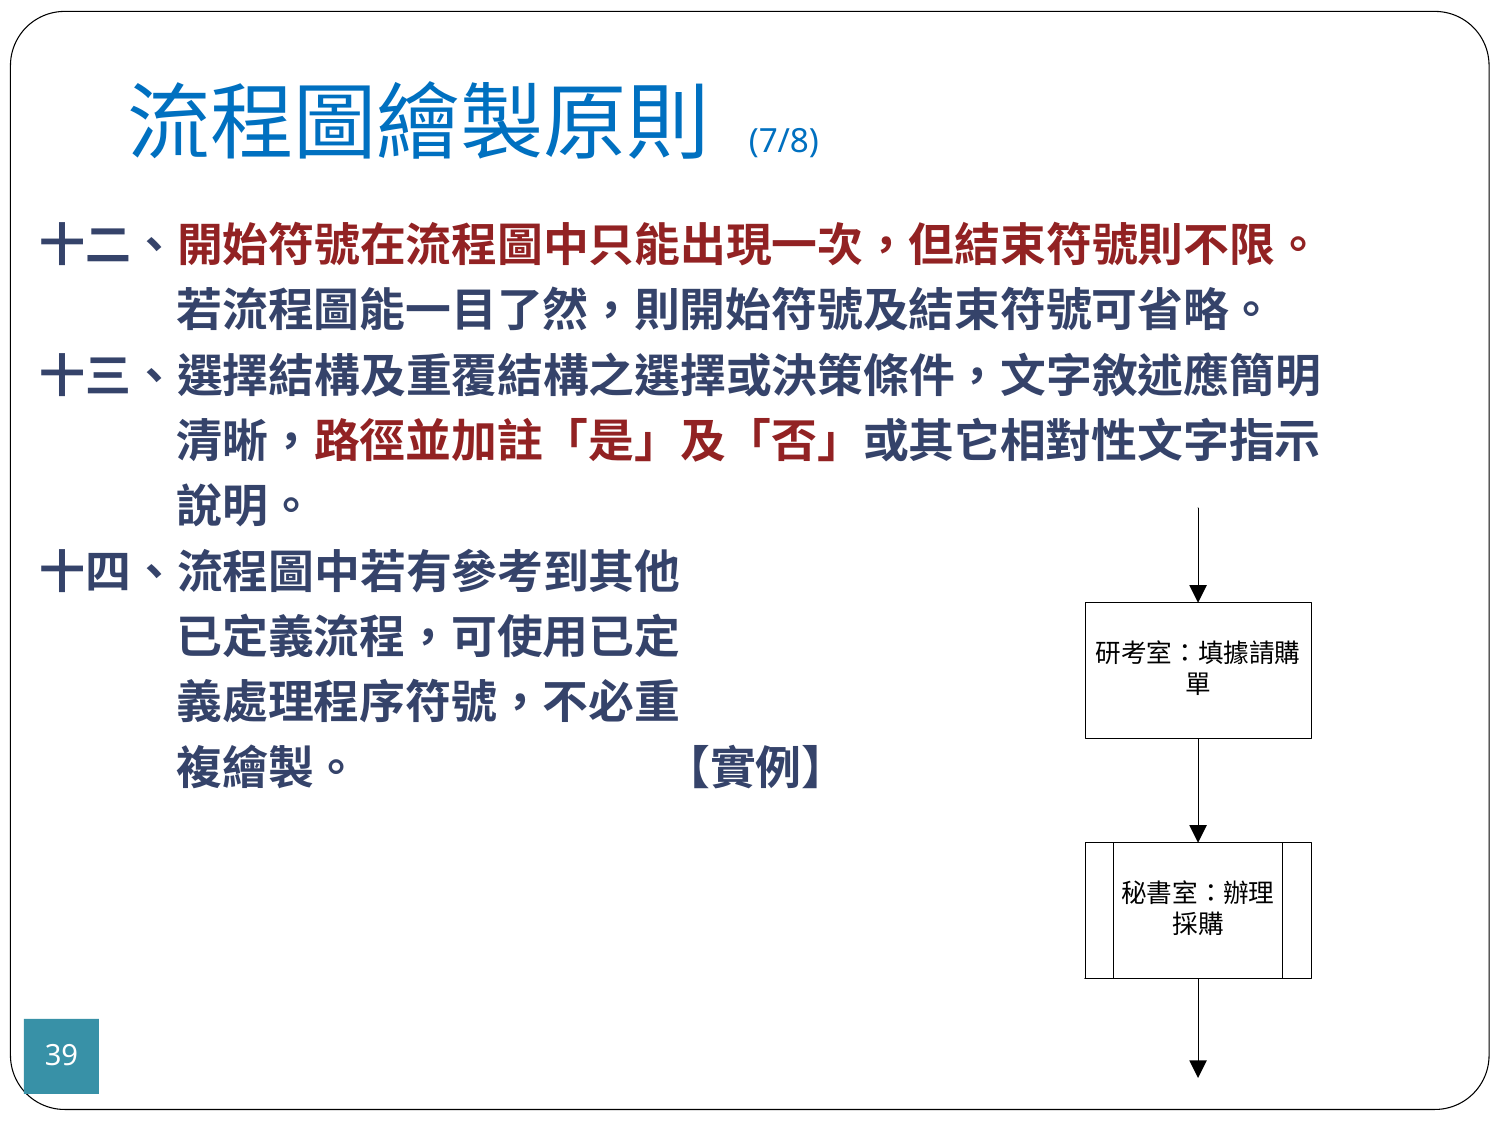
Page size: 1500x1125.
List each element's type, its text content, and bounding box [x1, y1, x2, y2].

chart [1022, 491, 1374, 1095]
text_box 39 [23, 1018, 99, 1094]
title 流程圖繪製原則 (7/8) [112, 54, 1388, 185]
text_box 十二、開始符號在流程圖中只能出現一次，但結束符號則不限。 若流程圖能一目了然，則開始符號及結束符號可省略。 十三、選擇結構及重覆結構之選擇或決策條件，文字敘述應簡明 清晰，路徑並加註「是」及「否」或其它相對性文字指示 說明。 十四、流程圖中若有參考到其他 已定義流程，可使用已定 義處理程序符號，不必重 複繪製。 【實例】 [25, 208, 1475, 952]
